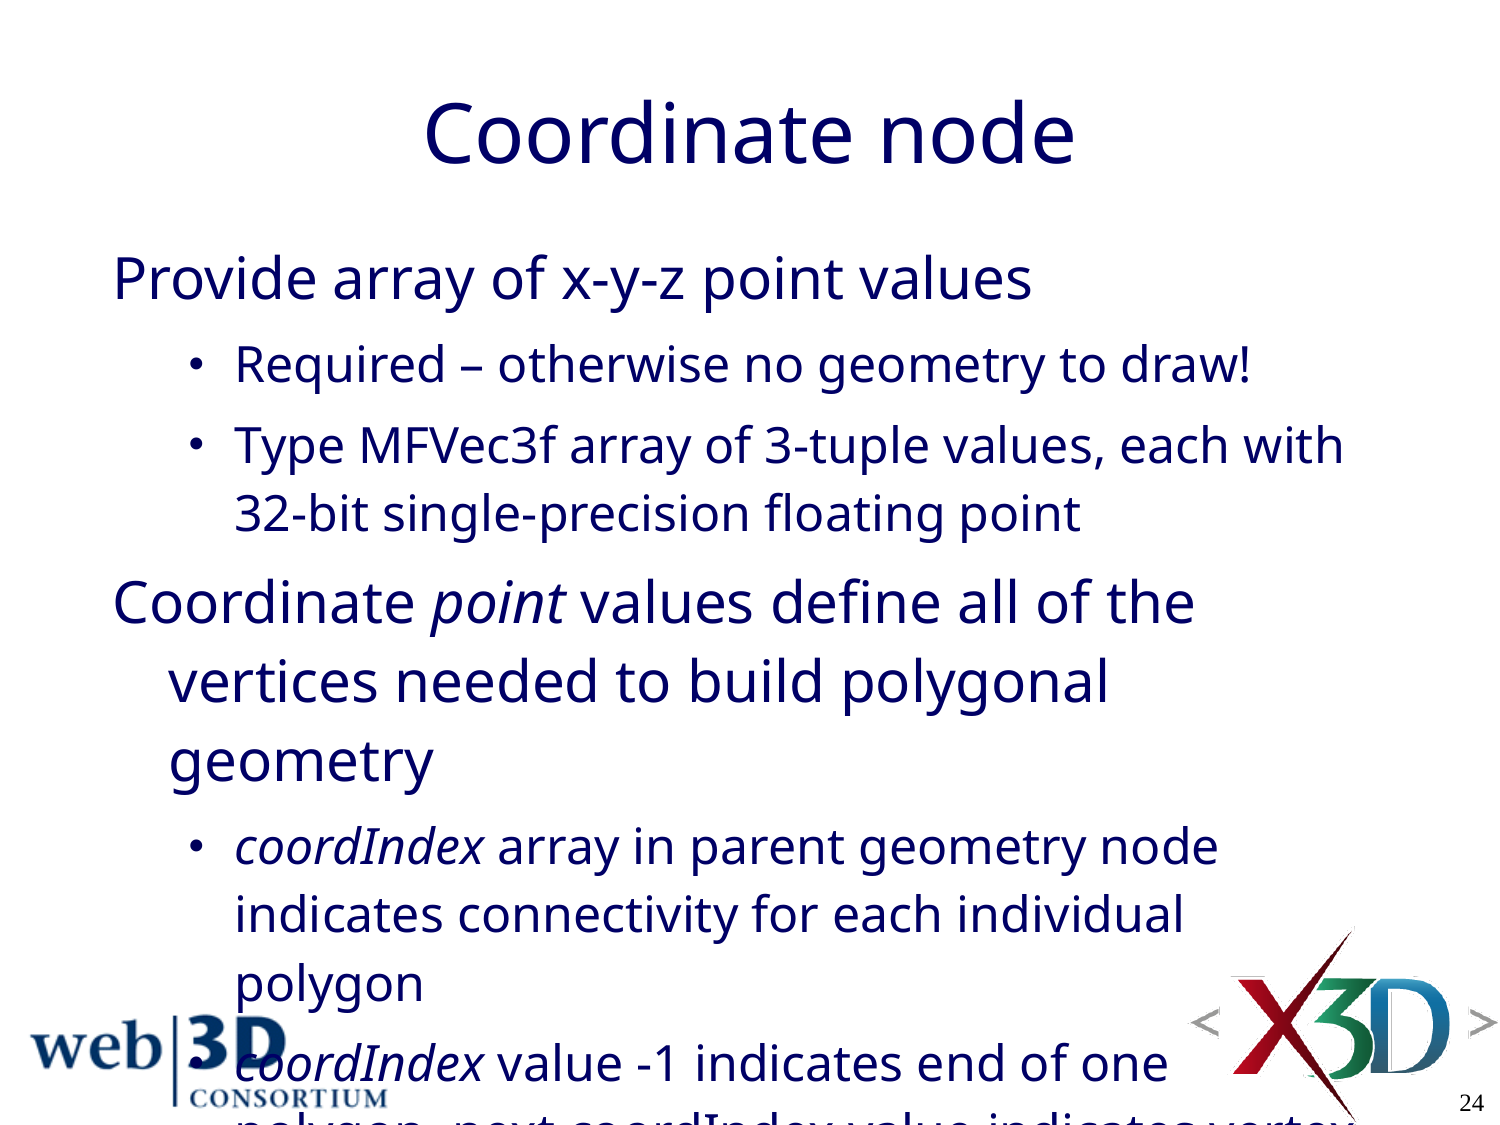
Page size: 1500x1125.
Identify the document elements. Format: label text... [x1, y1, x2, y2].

list Provide array of x-y-z point values Required – otherwise no geometry to draw! Type MFVec3f array of 3-tuple values, each with 32-bit single-precision floating point Coordinate point values define all of the vertices needed to build polygonal geometry coordIndex array in parent geometry node indicates connectivity for each individual polygon coordIndex value -1 indicates end of one polygon, next coordIndex value indicates vertex point that begins a new polygon [112, 237, 1388, 996]
picture [1187, 926, 1500, 1125]
picture [12, 998, 413, 1118]
title Coordinate node [112, 37, 1388, 226]
